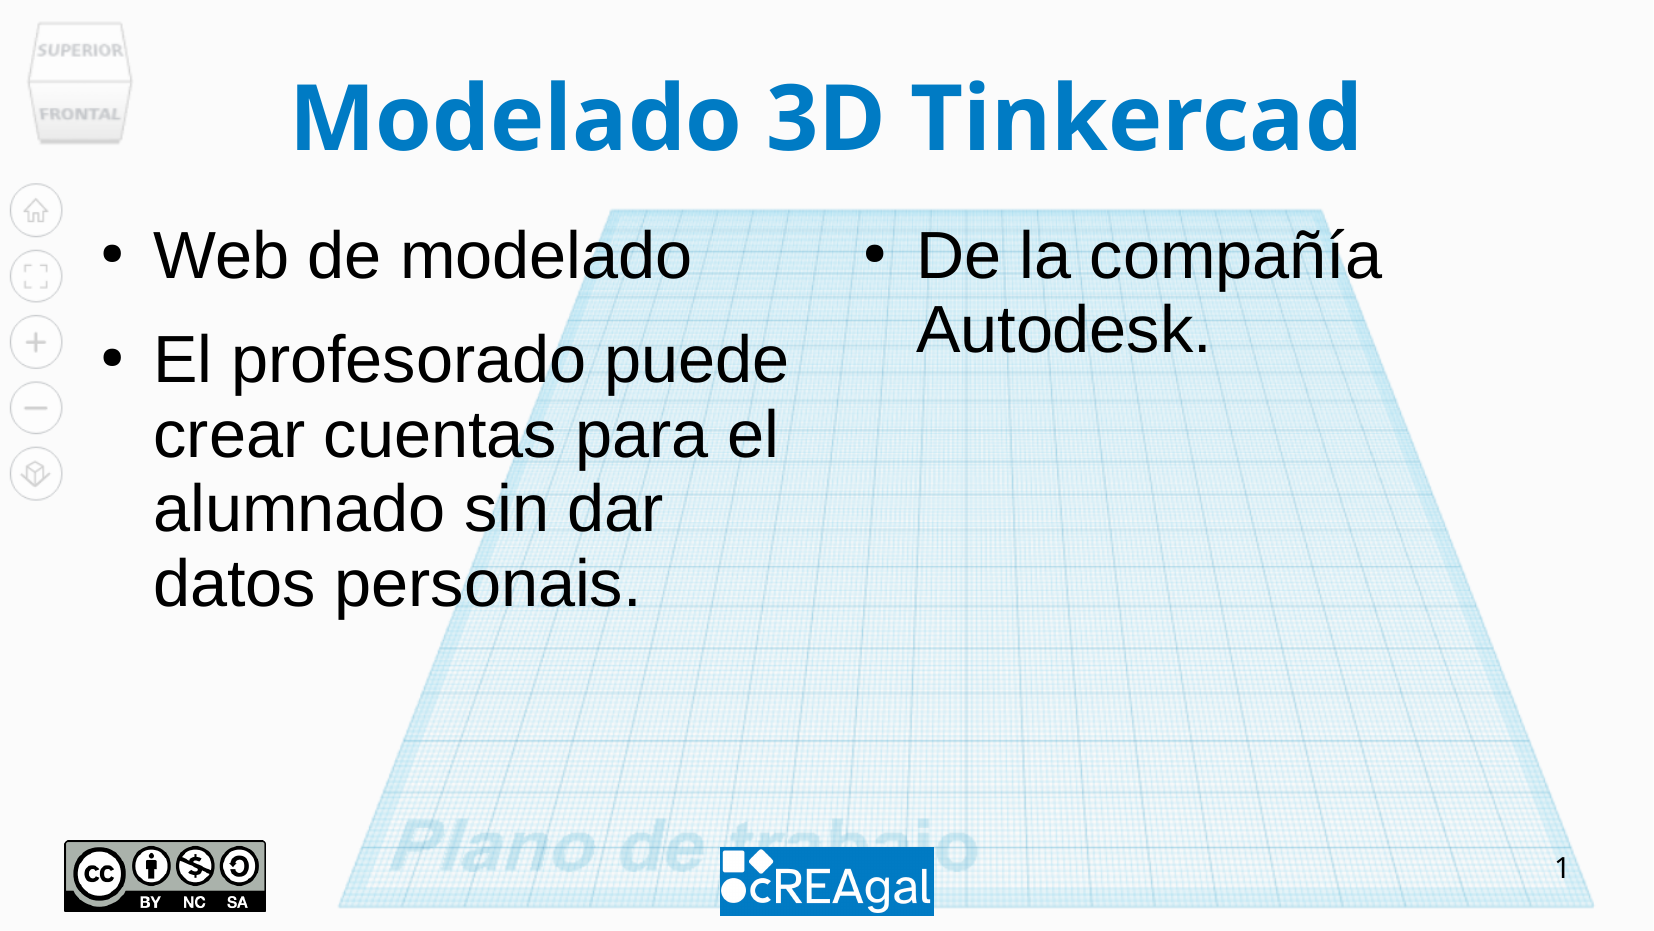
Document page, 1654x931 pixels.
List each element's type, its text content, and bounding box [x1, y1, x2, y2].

title Modelado 3D Tinkercad [82, 37, 1571, 193]
list De la compañía Autodesk. [845, 217, 1572, 758]
picture [0, 0, 1654, 931]
list Web de modelado El profesorado puede crear cuentas para el alumnado sin dar datos personais. [82, 217, 809, 758]
